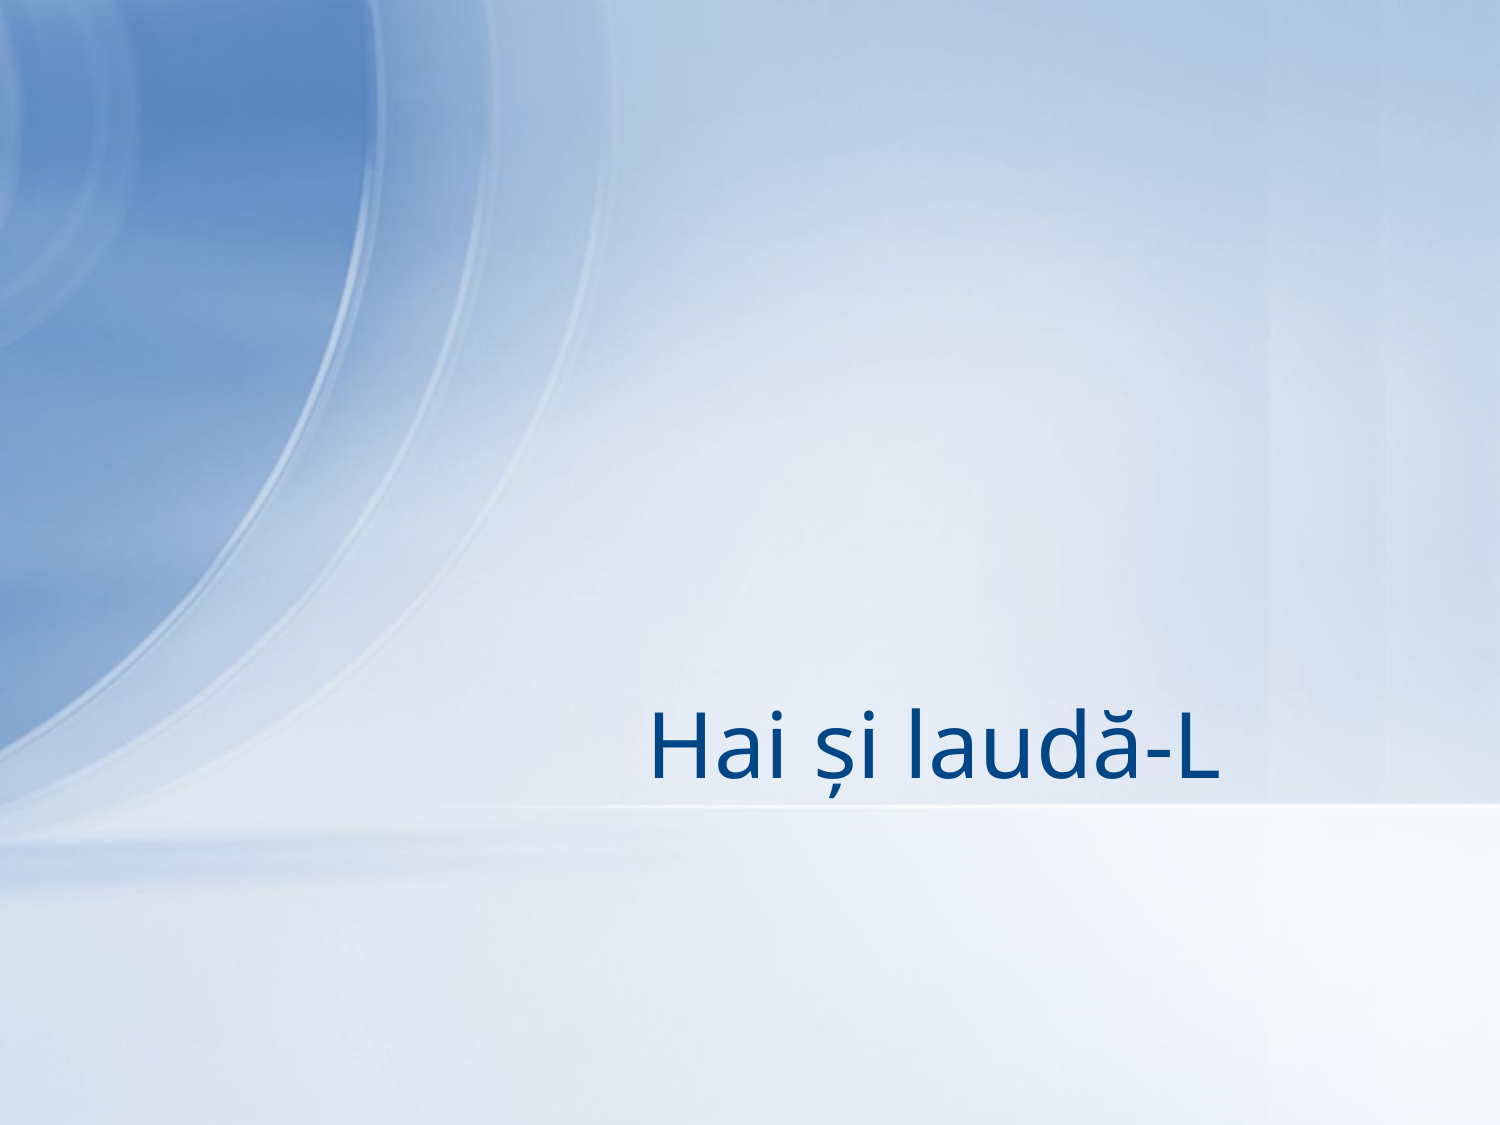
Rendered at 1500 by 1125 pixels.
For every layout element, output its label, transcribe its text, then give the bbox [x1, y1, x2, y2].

picture [0, 0, 1500, 1125]
text_box Hai și laudă-L [631, 679, 1238, 805]
